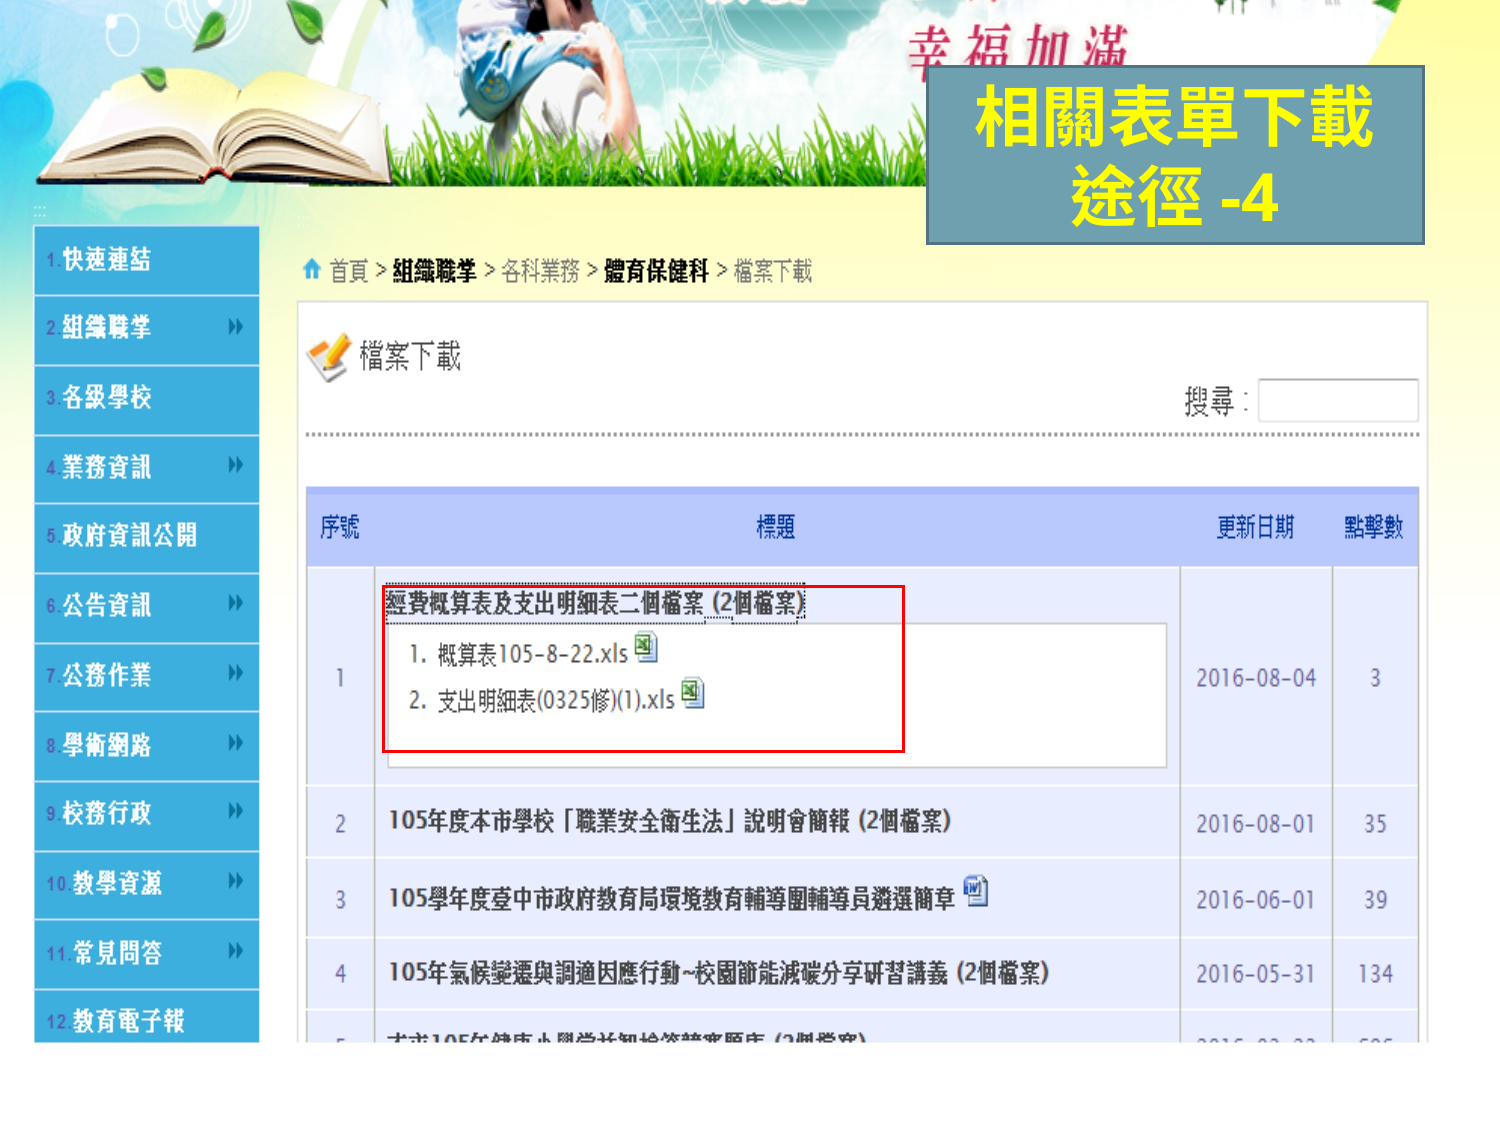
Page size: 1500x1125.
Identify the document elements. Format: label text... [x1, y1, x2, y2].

text_box 相關表單下載途徑-4 [927, 66, 1424, 244]
picture [0, 0, 1500, 1125]
